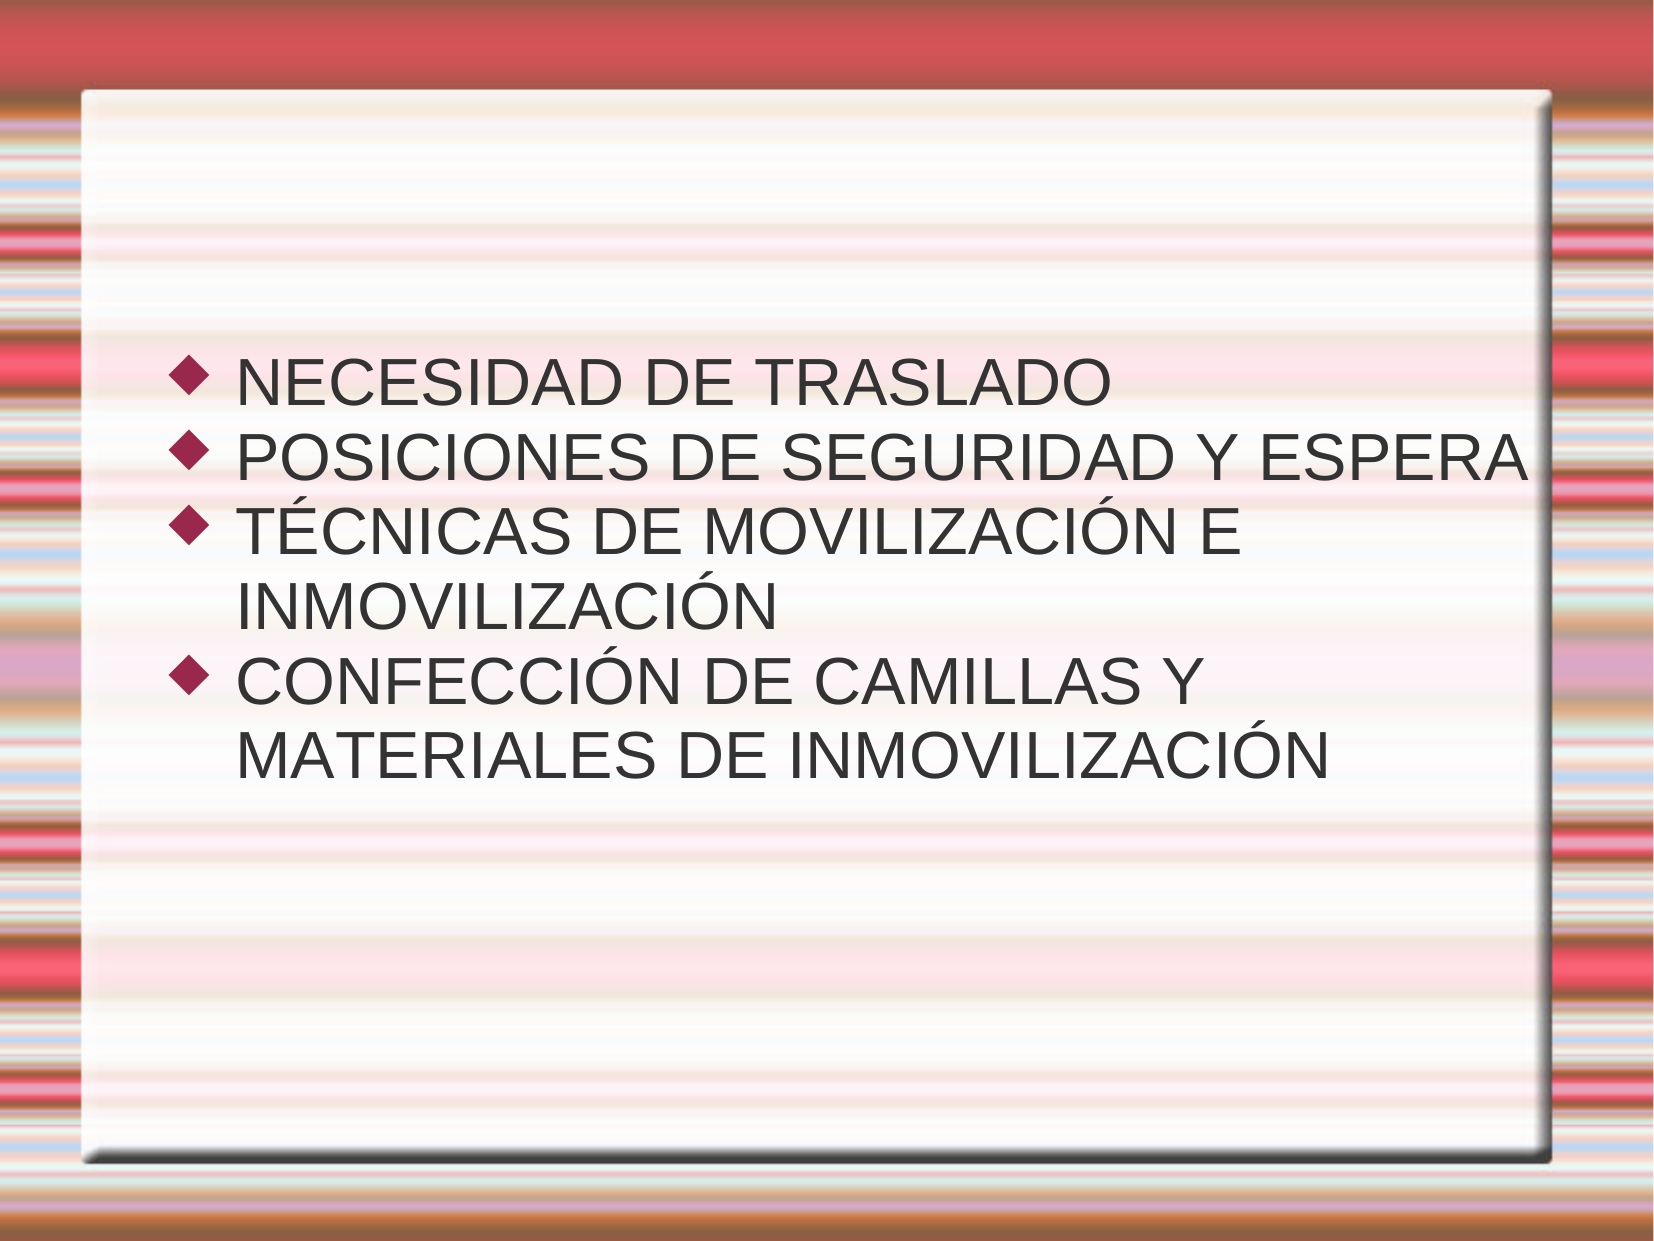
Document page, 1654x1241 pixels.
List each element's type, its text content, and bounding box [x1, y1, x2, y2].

picture [0, 0, 1654, 1241]
list NECESIDAD DE TRASLADO POSICIONES DE SEGURIDAD Y ESPERA TÉCNICAS DE MOVILIZACIÓN E INMOVILIZACIÓN CONFECCIÓN DE CAMILLAS Y MATERIALES DE INMOVILIZACIÓN [152, 344, 1534, 1127]
